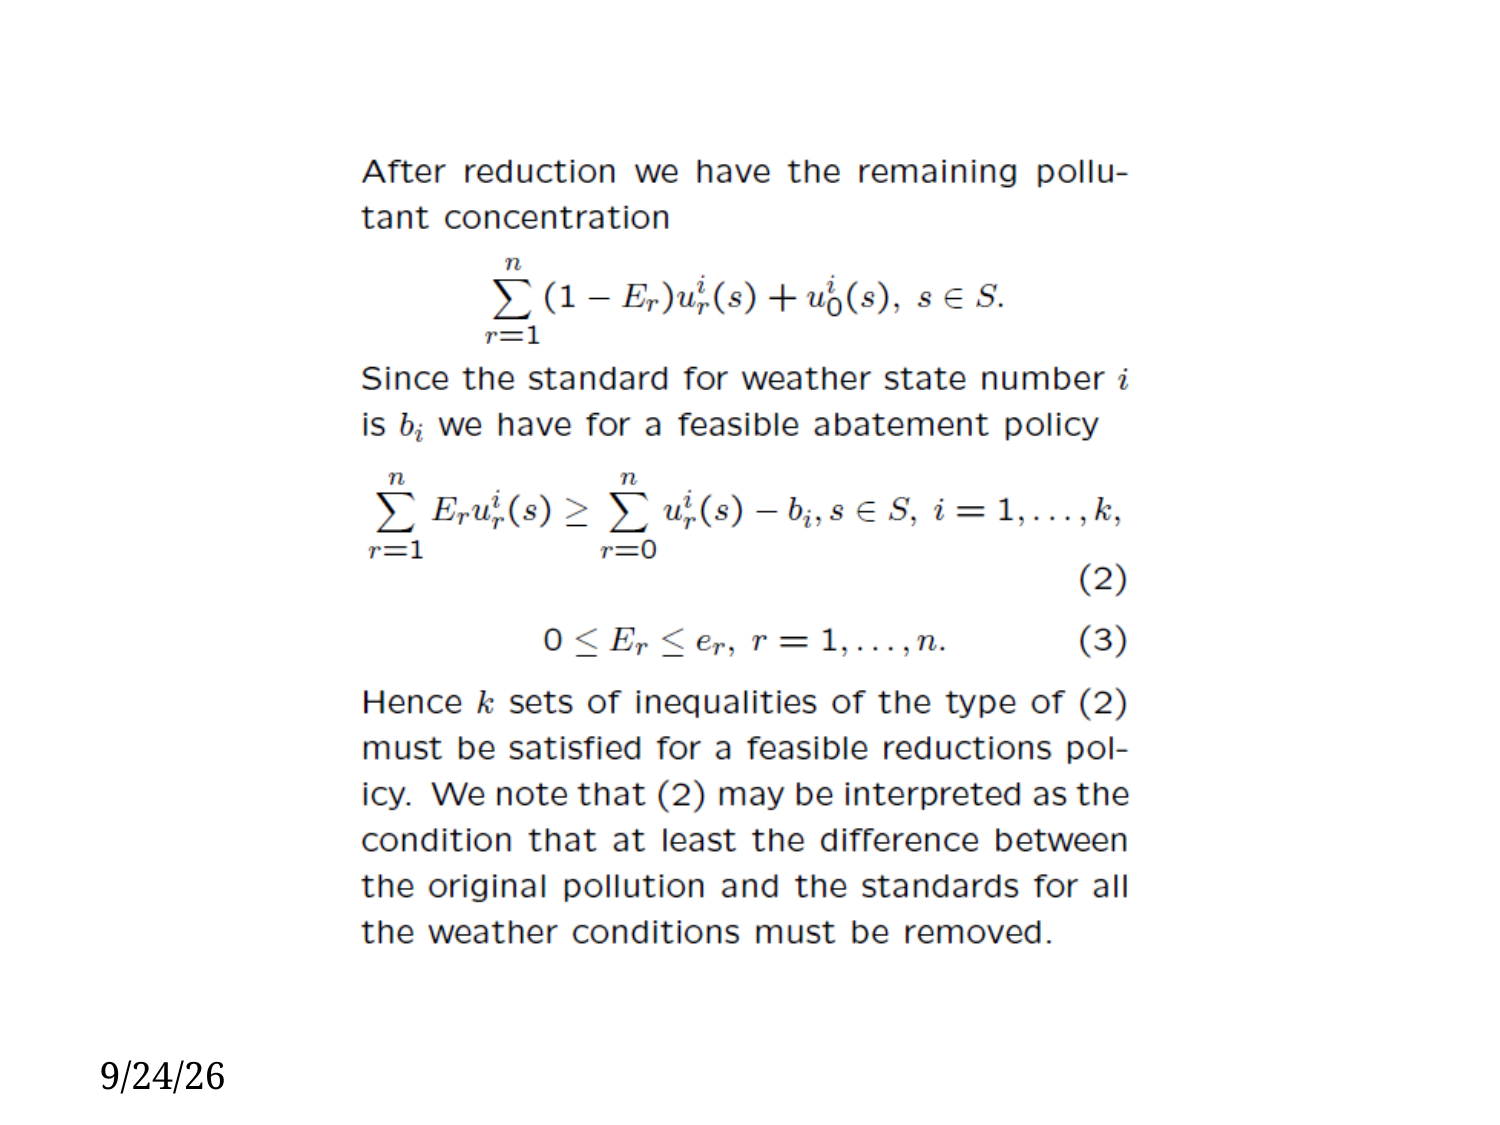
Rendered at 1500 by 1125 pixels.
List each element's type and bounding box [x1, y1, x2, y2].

picture [337, 137, 1179, 1005]
